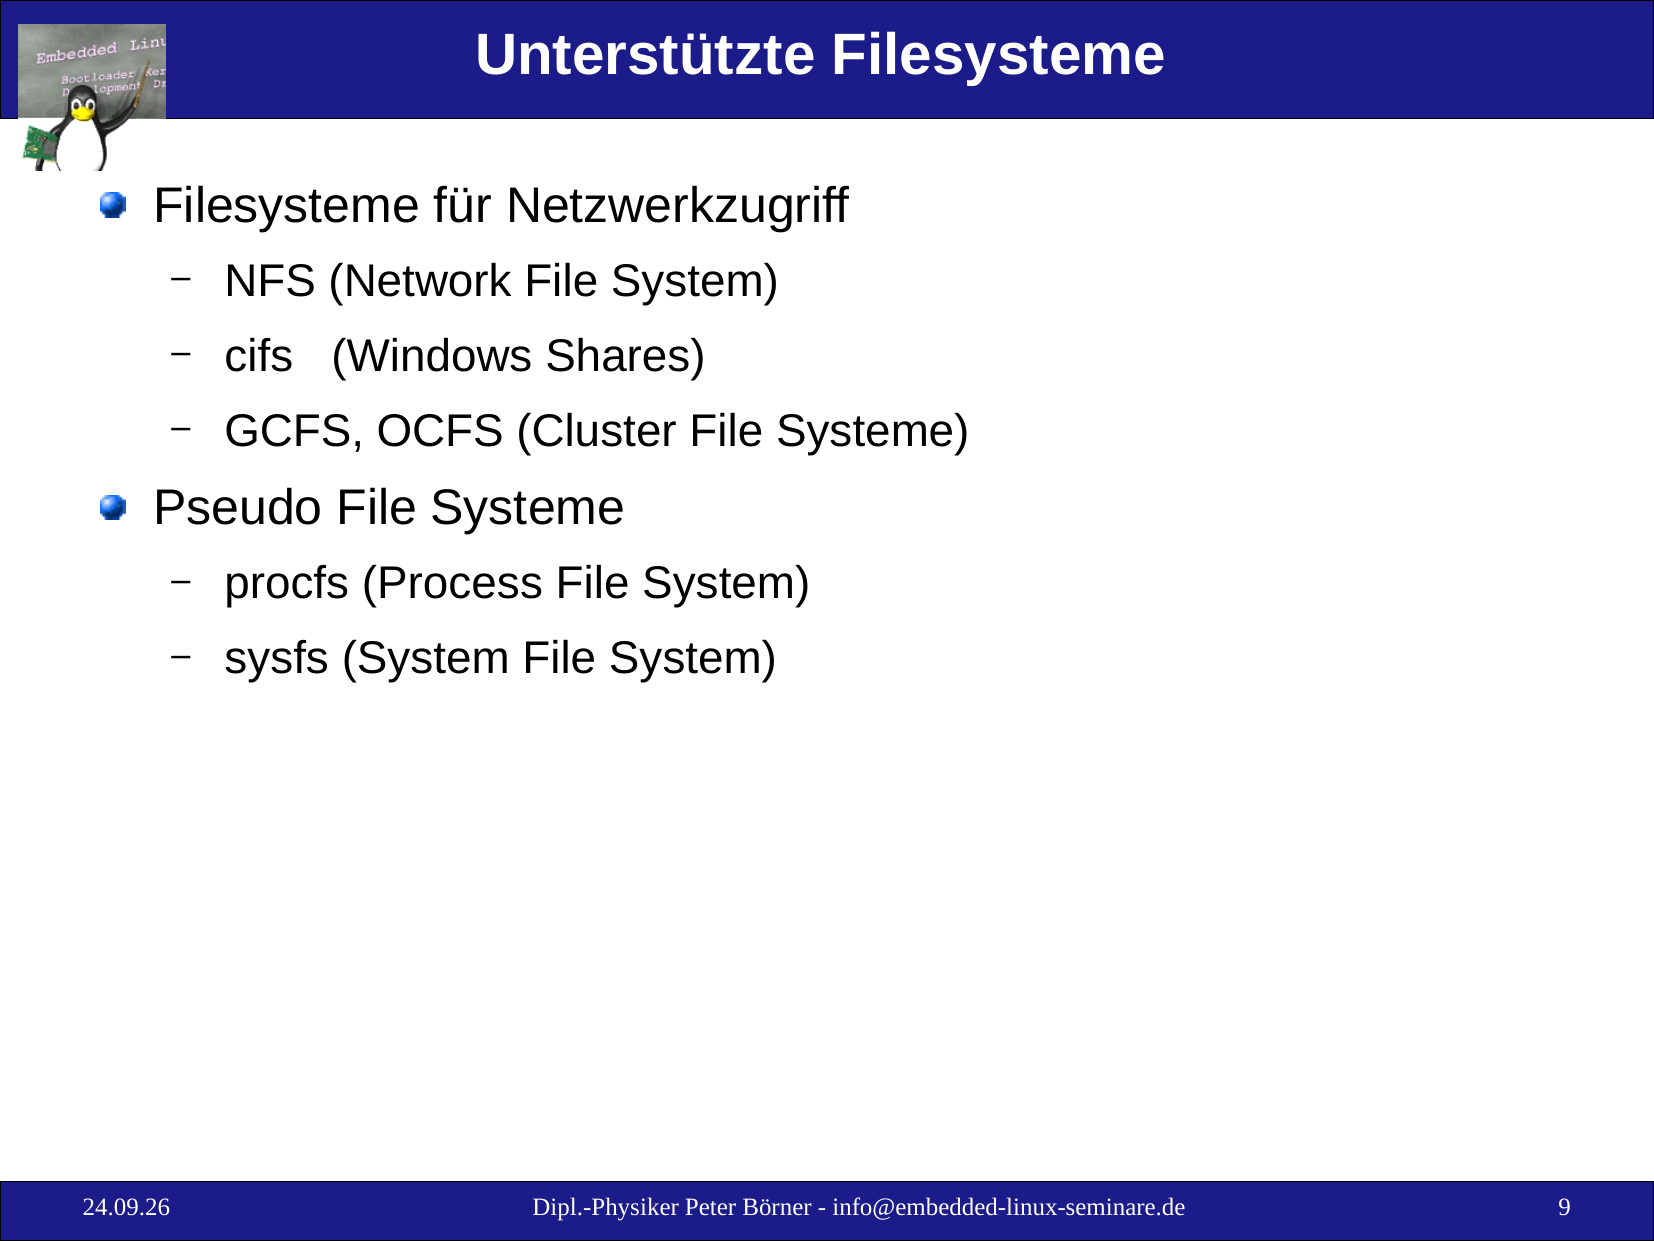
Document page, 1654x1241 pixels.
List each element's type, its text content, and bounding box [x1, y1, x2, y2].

list Filesysteme für Netzwerkzugriff NFS (Network File System) cifs (Windows Shares) GCFS, OCFS (Cluster File Systeme) Pseudo File Systeme procfs (Process File System) sysfs (System File System) [82, 177, 1571, 1152]
title Unterstützte Filesysteme [76, 19, 1565, 89]
picture [18, 24, 166, 171]
